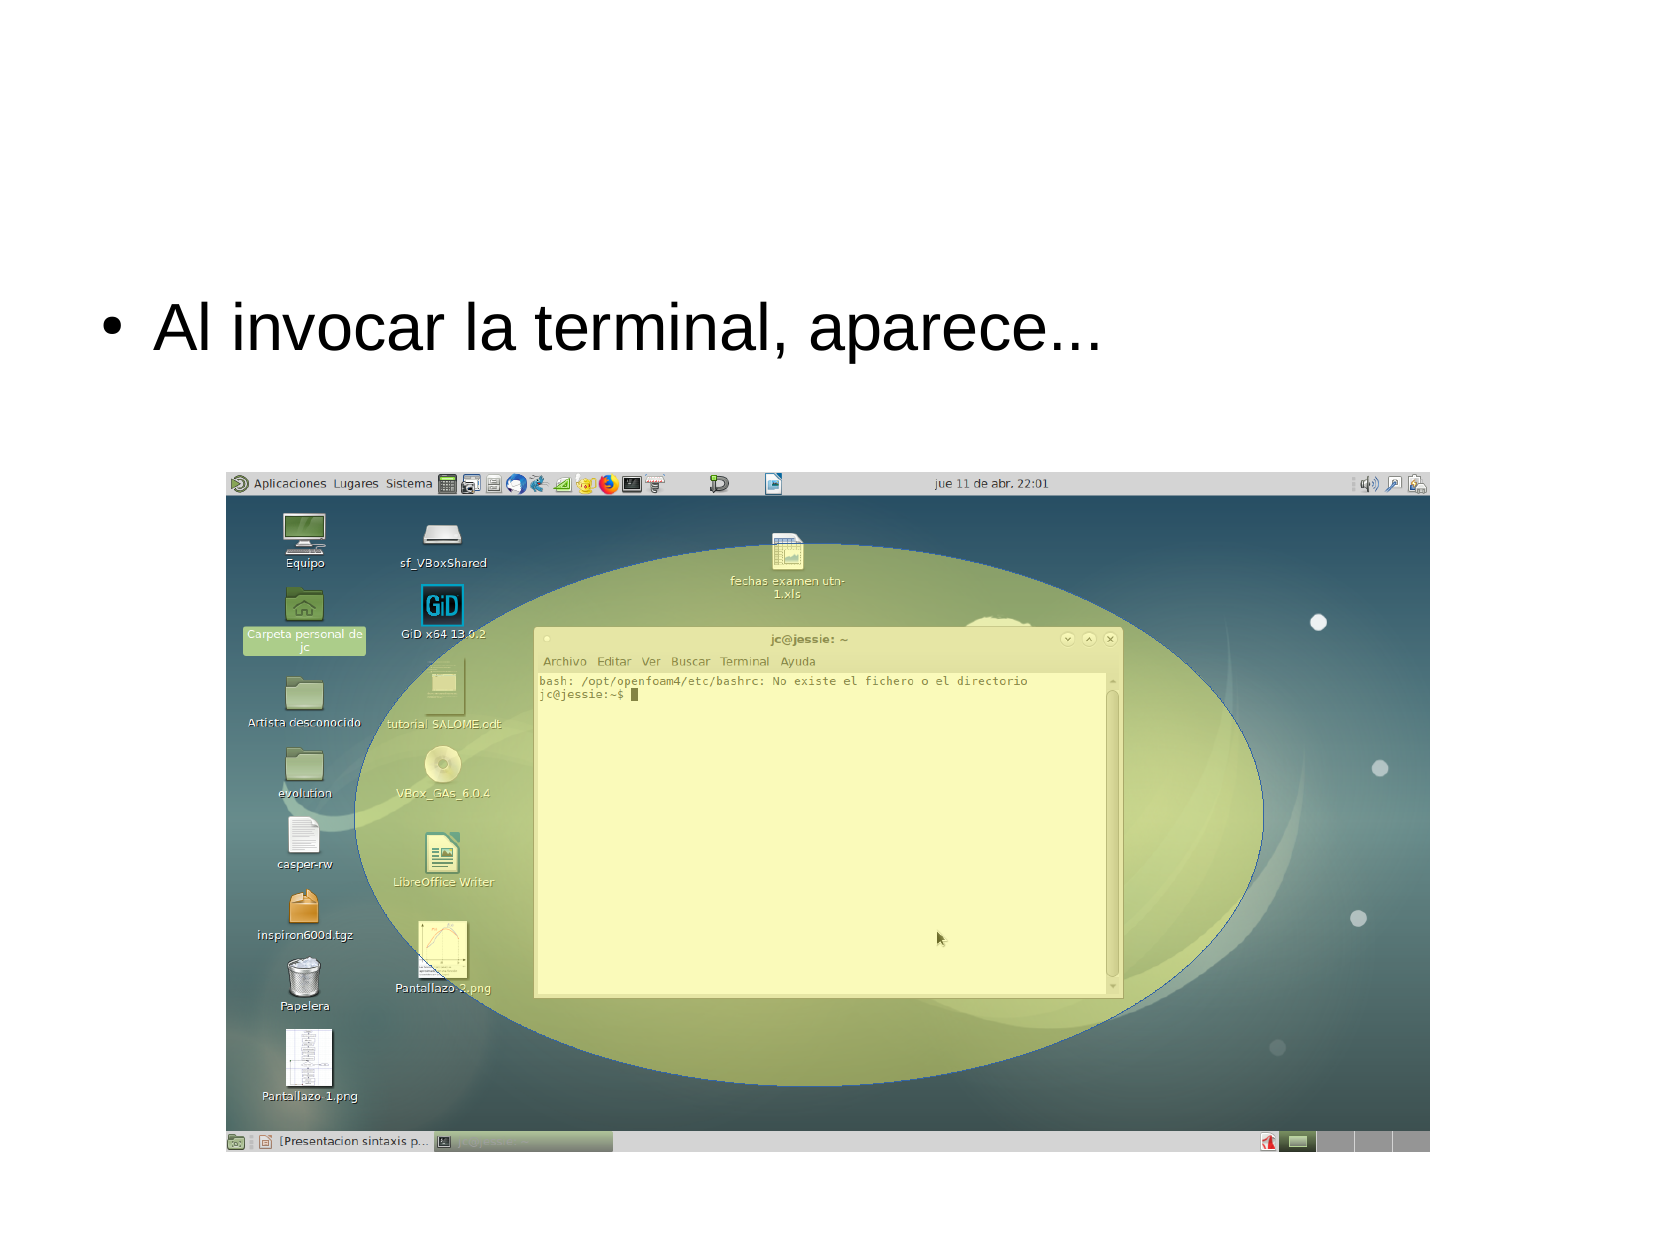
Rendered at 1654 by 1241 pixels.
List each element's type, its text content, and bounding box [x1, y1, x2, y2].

picture [226, 472, 1430, 1152]
list Al invocar la terminal, aparece... [82, 290, 1571, 1010]
text_box [354, 543, 1264, 1087]
